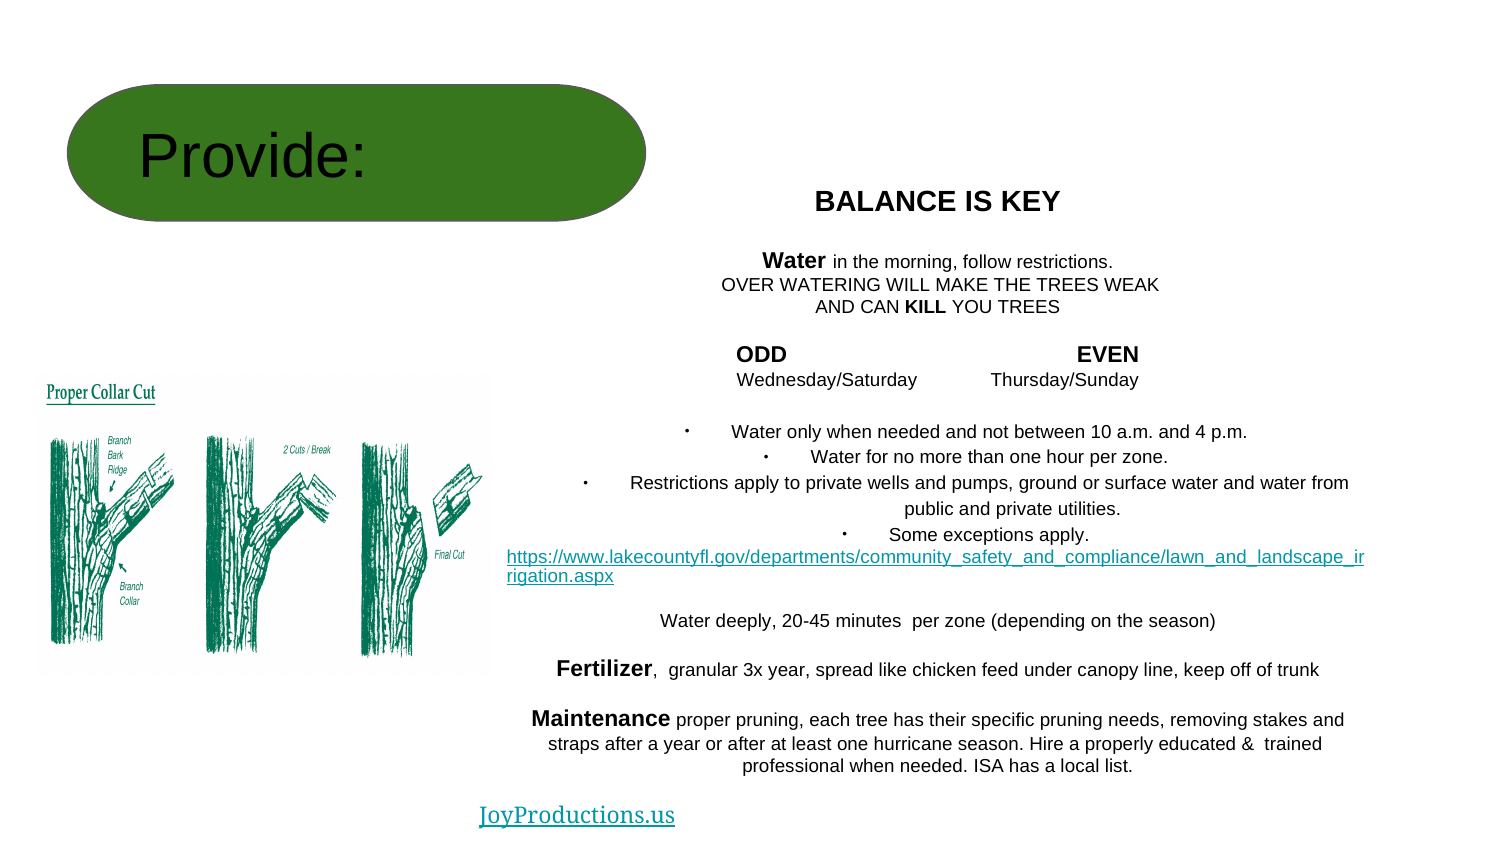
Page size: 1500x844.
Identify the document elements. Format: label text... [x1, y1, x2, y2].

text_box Provide: [123, 99, 567, 206]
text_box JoyProductions.us [464, 792, 742, 836]
text_box [20, 84, 1186, 221]
picture [37, 373, 492, 678]
text_box BALANCE IS KEY Water in the morning, follow restrictions. OVER WATERING WILL MAKE THE TREES WEAK AND CAN KILL YOU TREES ODD EVEN Wednesday/Saturday Thursday/Sunday Water only when needed and not between 10 a.m. and 4 p.m. Water for no more than one hour per zone. Restrictions apply to private wells and pumps, ground or surface water and water from public and private utilities. Some exceptions apply. https://www.lakecountyfl.gov/departments/community_safety_and_compliance/lawn_and_landscape_irrigation.aspx Water deeply, 20-45 minutes per zone (depending on the season) Fertilizer, granular 3x year, spread like chicken feed under canopy line, keep off of trunk Maintenance proper pruning, each tree has their specific pruning needs, removing stakes and straps after a year or after at least one hurricane season. Hire a properly educated & trained professional when needed. ISA has a local list. [491, 140, 1384, 793]
